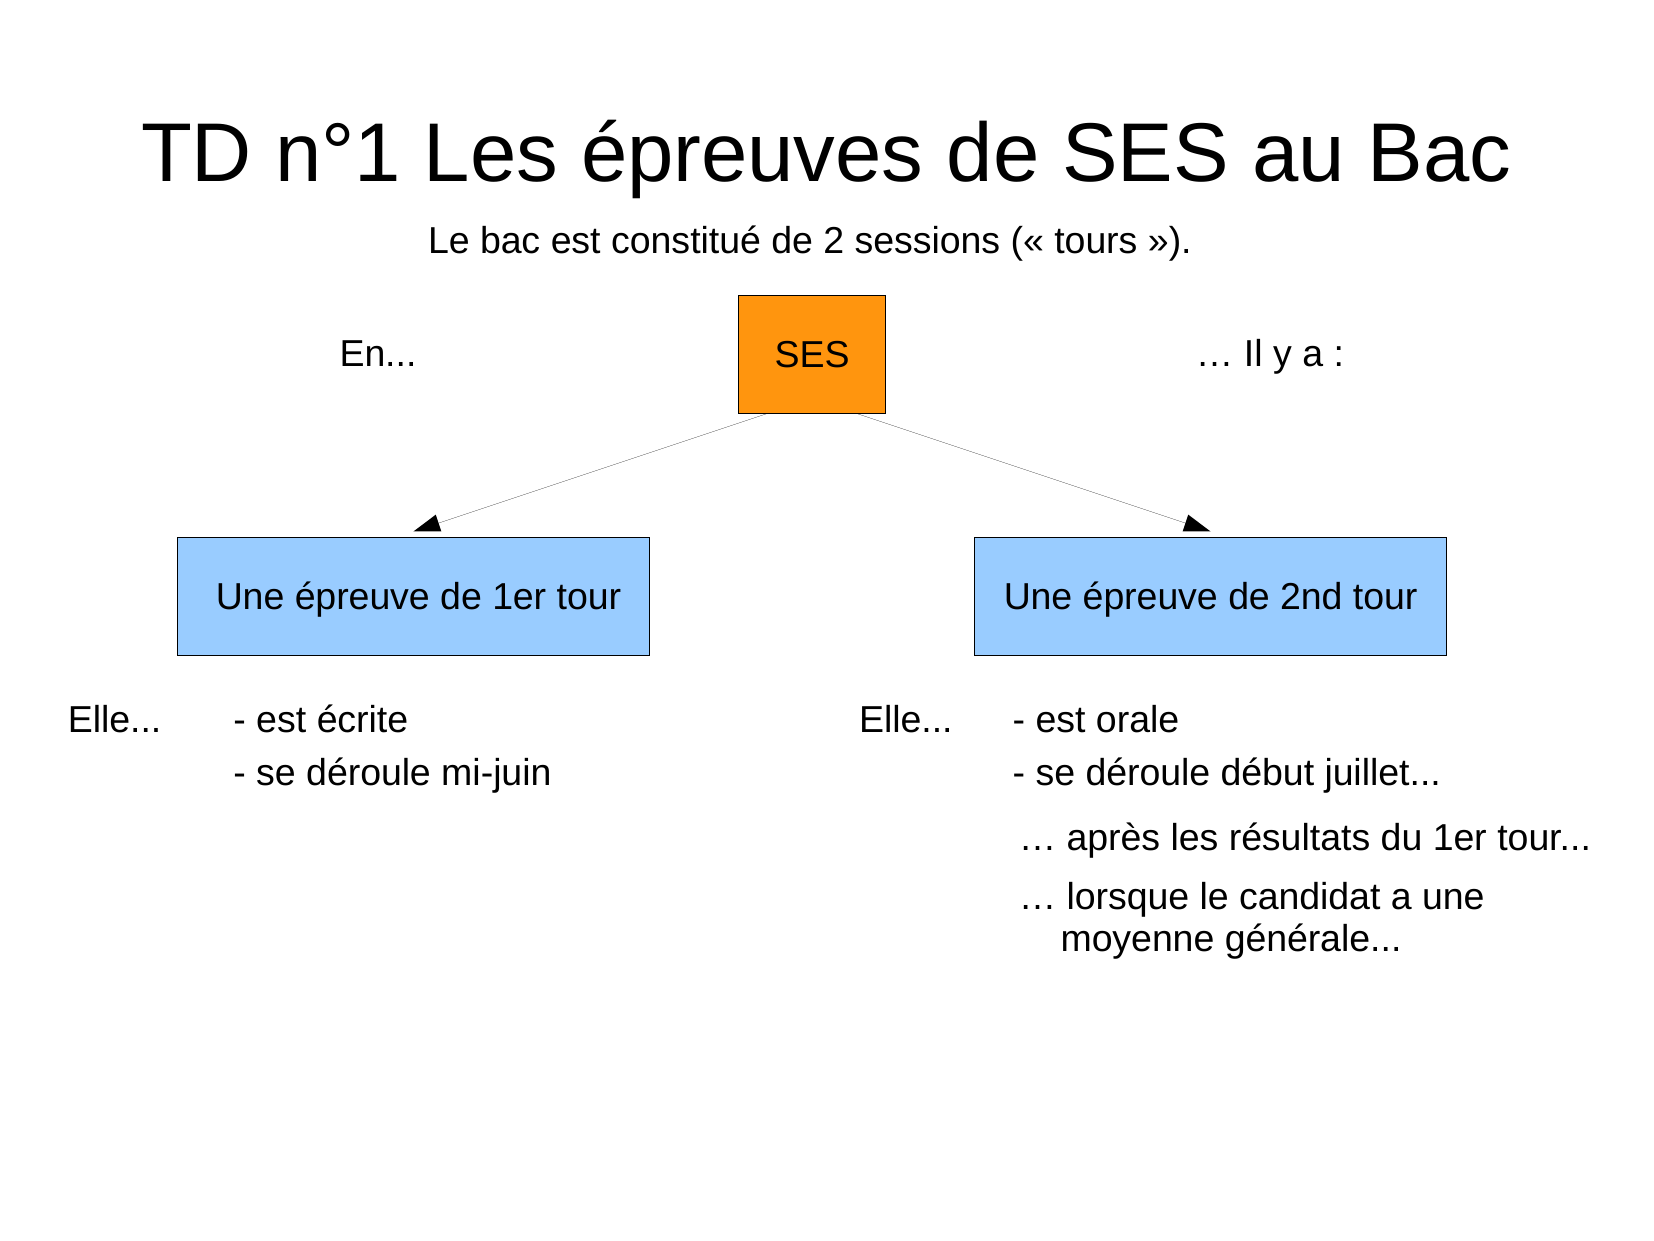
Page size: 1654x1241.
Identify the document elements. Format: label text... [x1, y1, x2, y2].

text_box Elle... [53, 690, 177, 774]
text_box … Il y a : [1181, 324, 1359, 382]
text_box … lorsque le candidat a une moyenne générale... [1003, 868, 1501, 967]
text_box Le bac est constitué de 2 sessions (« tours »). [413, 212, 1209, 270]
text_box Une épreuve de 2nd tour [974, 537, 1447, 656]
text_box Une épreuve de 1er tour [177, 537, 650, 656]
text_box … après les résultats du 1er tour... [1003, 809, 1630, 892]
text_box SES [738, 295, 886, 414]
text_box - est écrite [218, 690, 424, 744]
title TD n°1 Les épreuves de SES au Bac [82, 49, 1571, 257]
text_box Elle... [844, 690, 968, 748]
text_box - est orale [998, 690, 1195, 744]
text_box - se déroule début juillet... [998, 744, 1458, 801]
text_box En... [324, 324, 432, 382]
text_box - se déroule mi-juin [218, 744, 568, 801]
